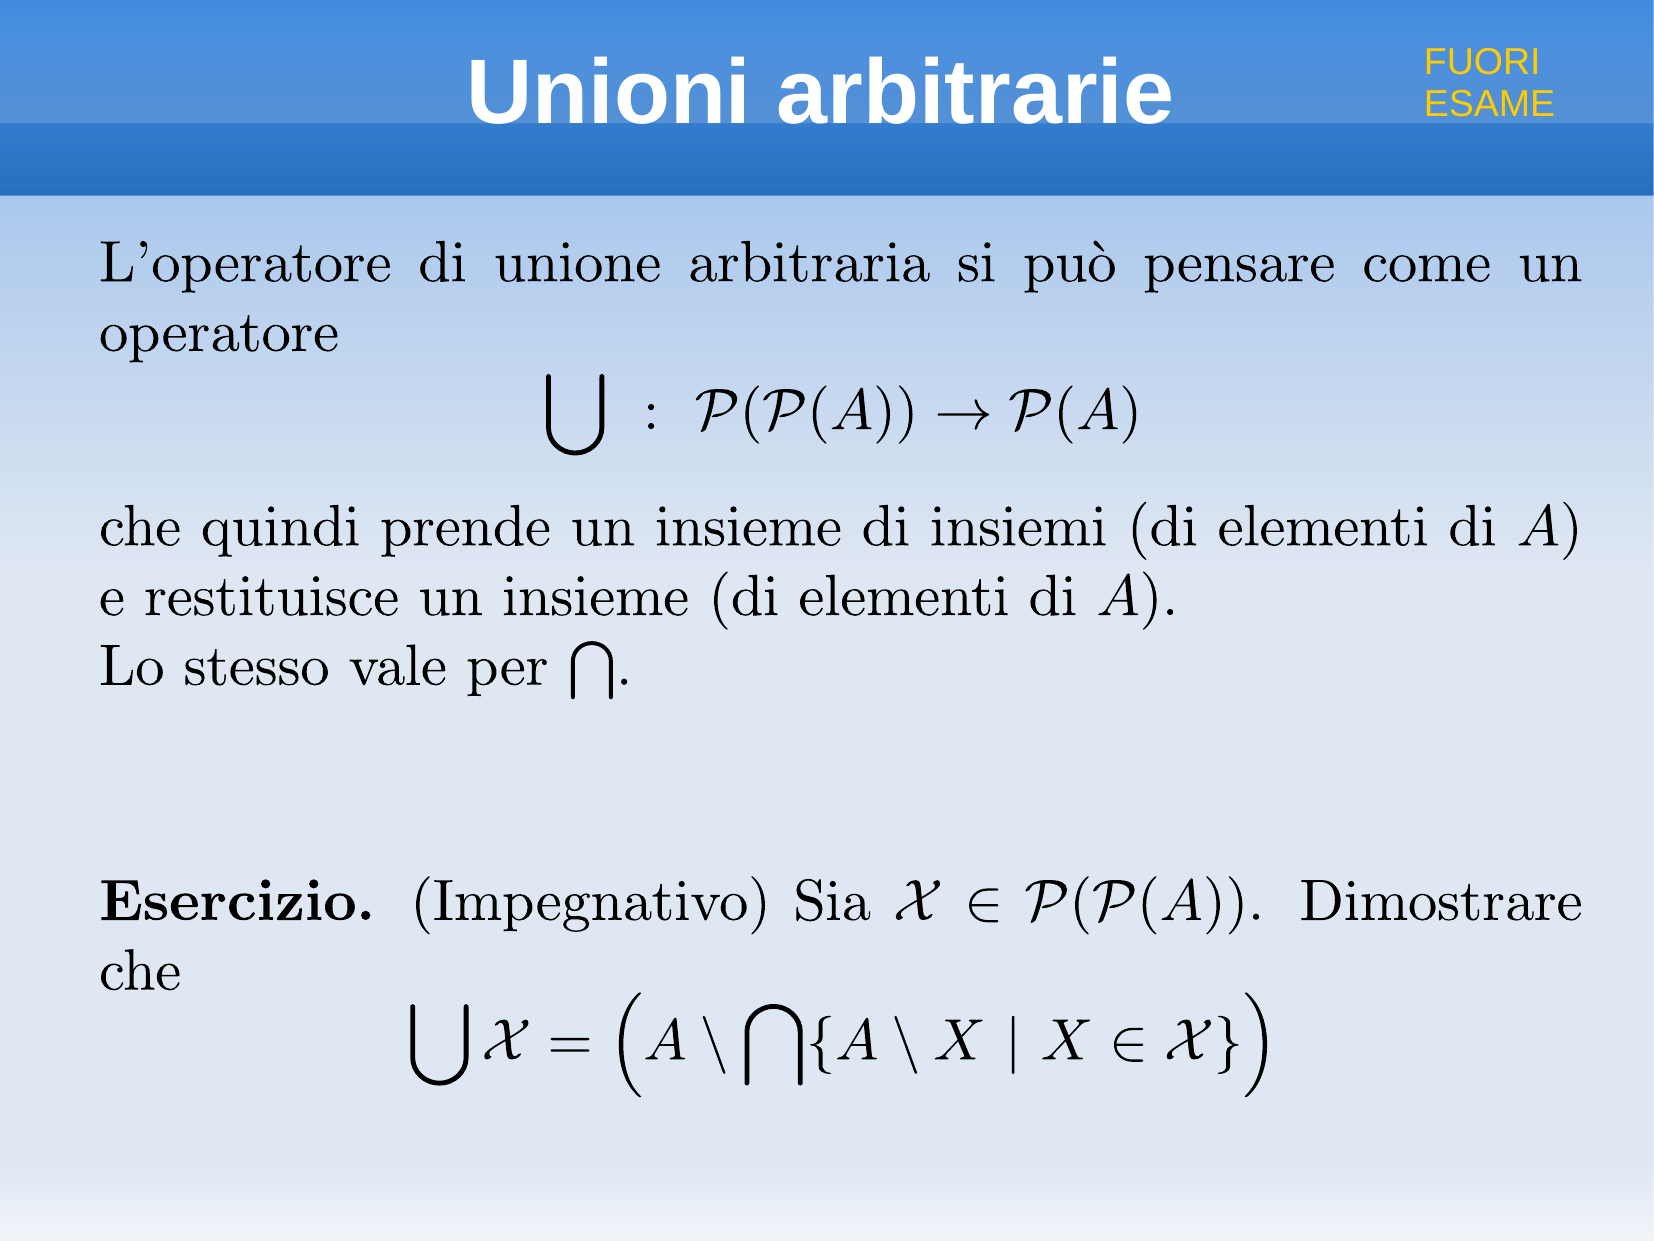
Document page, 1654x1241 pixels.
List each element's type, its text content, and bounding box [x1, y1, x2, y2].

text_box [98, 240, 1583, 1098]
picture [0, 0, 1654, 1241]
title Unioni arbitrarie [76, 0, 1565, 196]
text_box FUORI ESAME [1409, 33, 1571, 132]
